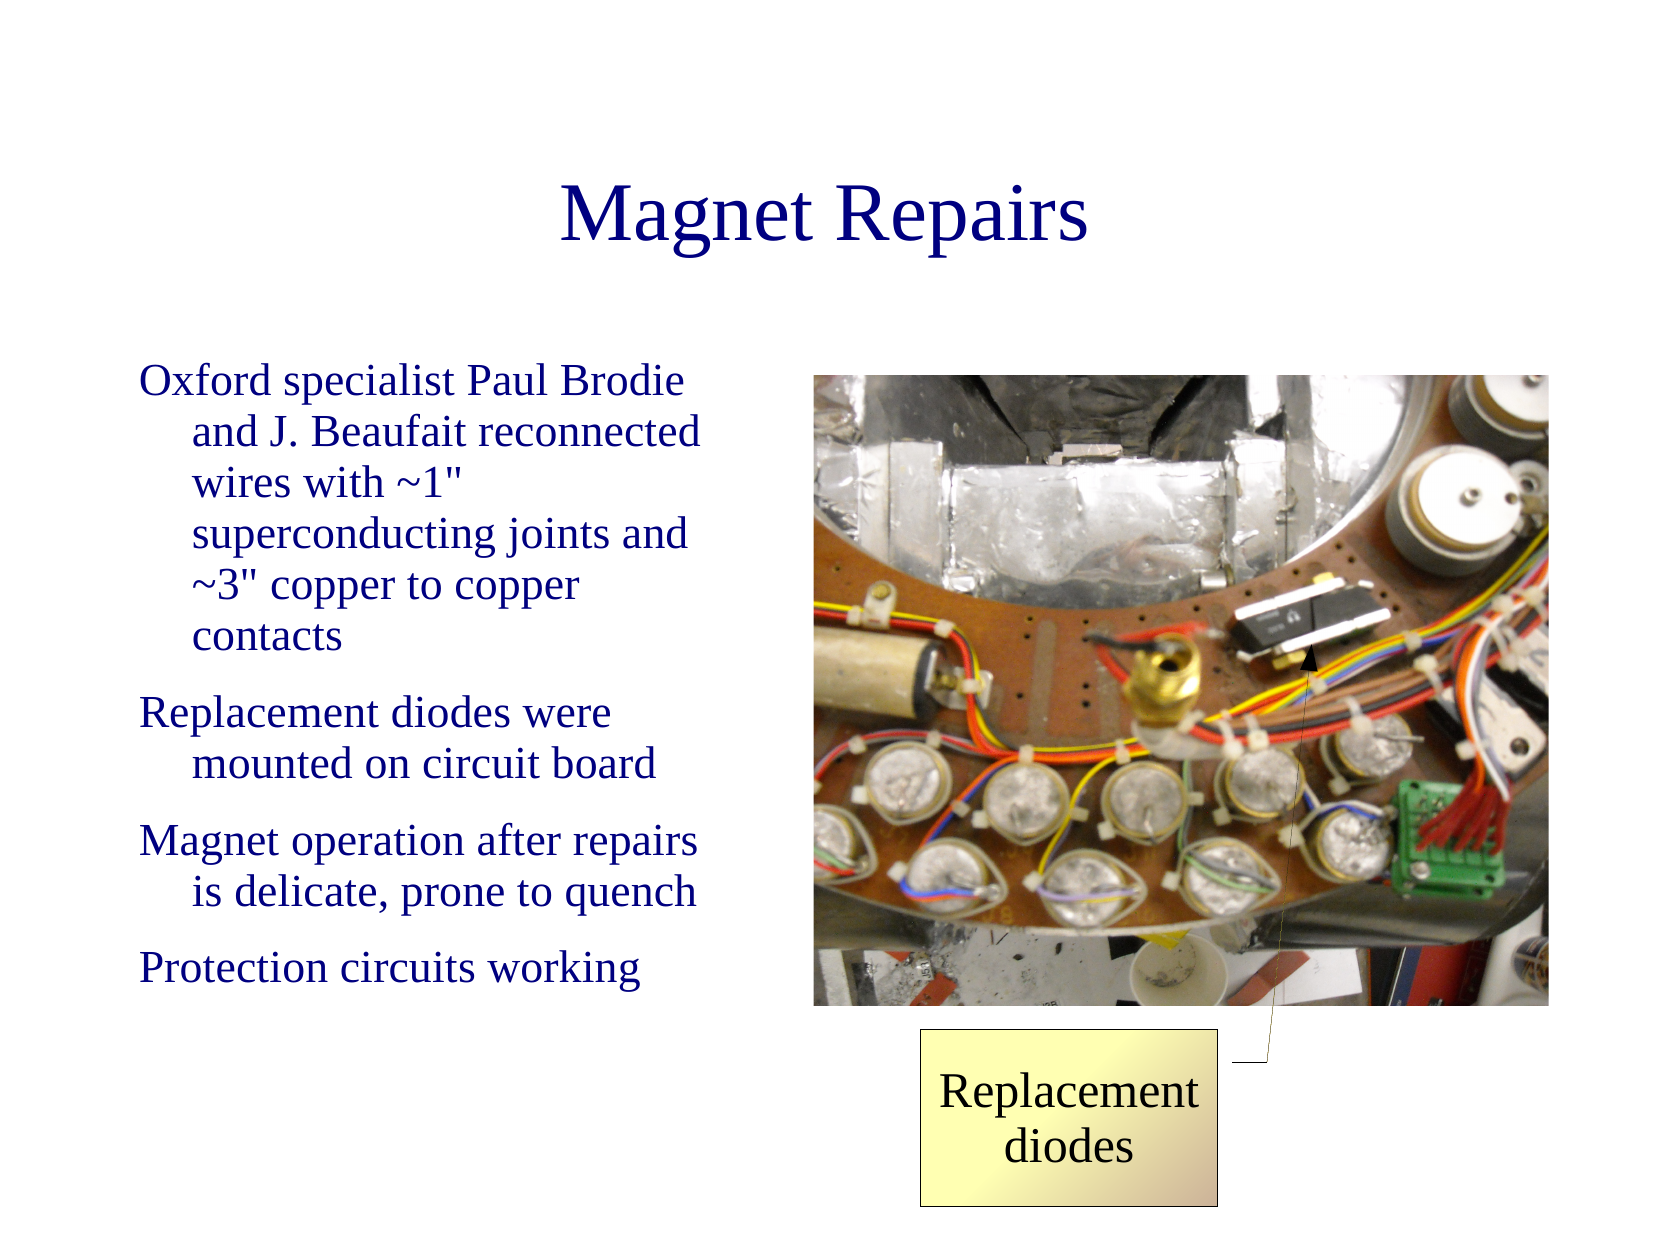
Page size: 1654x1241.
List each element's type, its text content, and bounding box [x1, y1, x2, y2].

text_box Replacement diodes [921, 1029, 1218, 1207]
picture [813, 375, 1549, 1006]
title Magnet Repairs [121, 105, 1529, 319]
list Oxford specialist Paul Brodie and J. Beaufait reconnected wires with ~1" superconducting joints and ~3" copper to copper contacts Replacement diodes were mounted on circuit board Magnet operation after repairs is delicate, prone to quench Protection circuits working [121, 354, 707, 1164]
